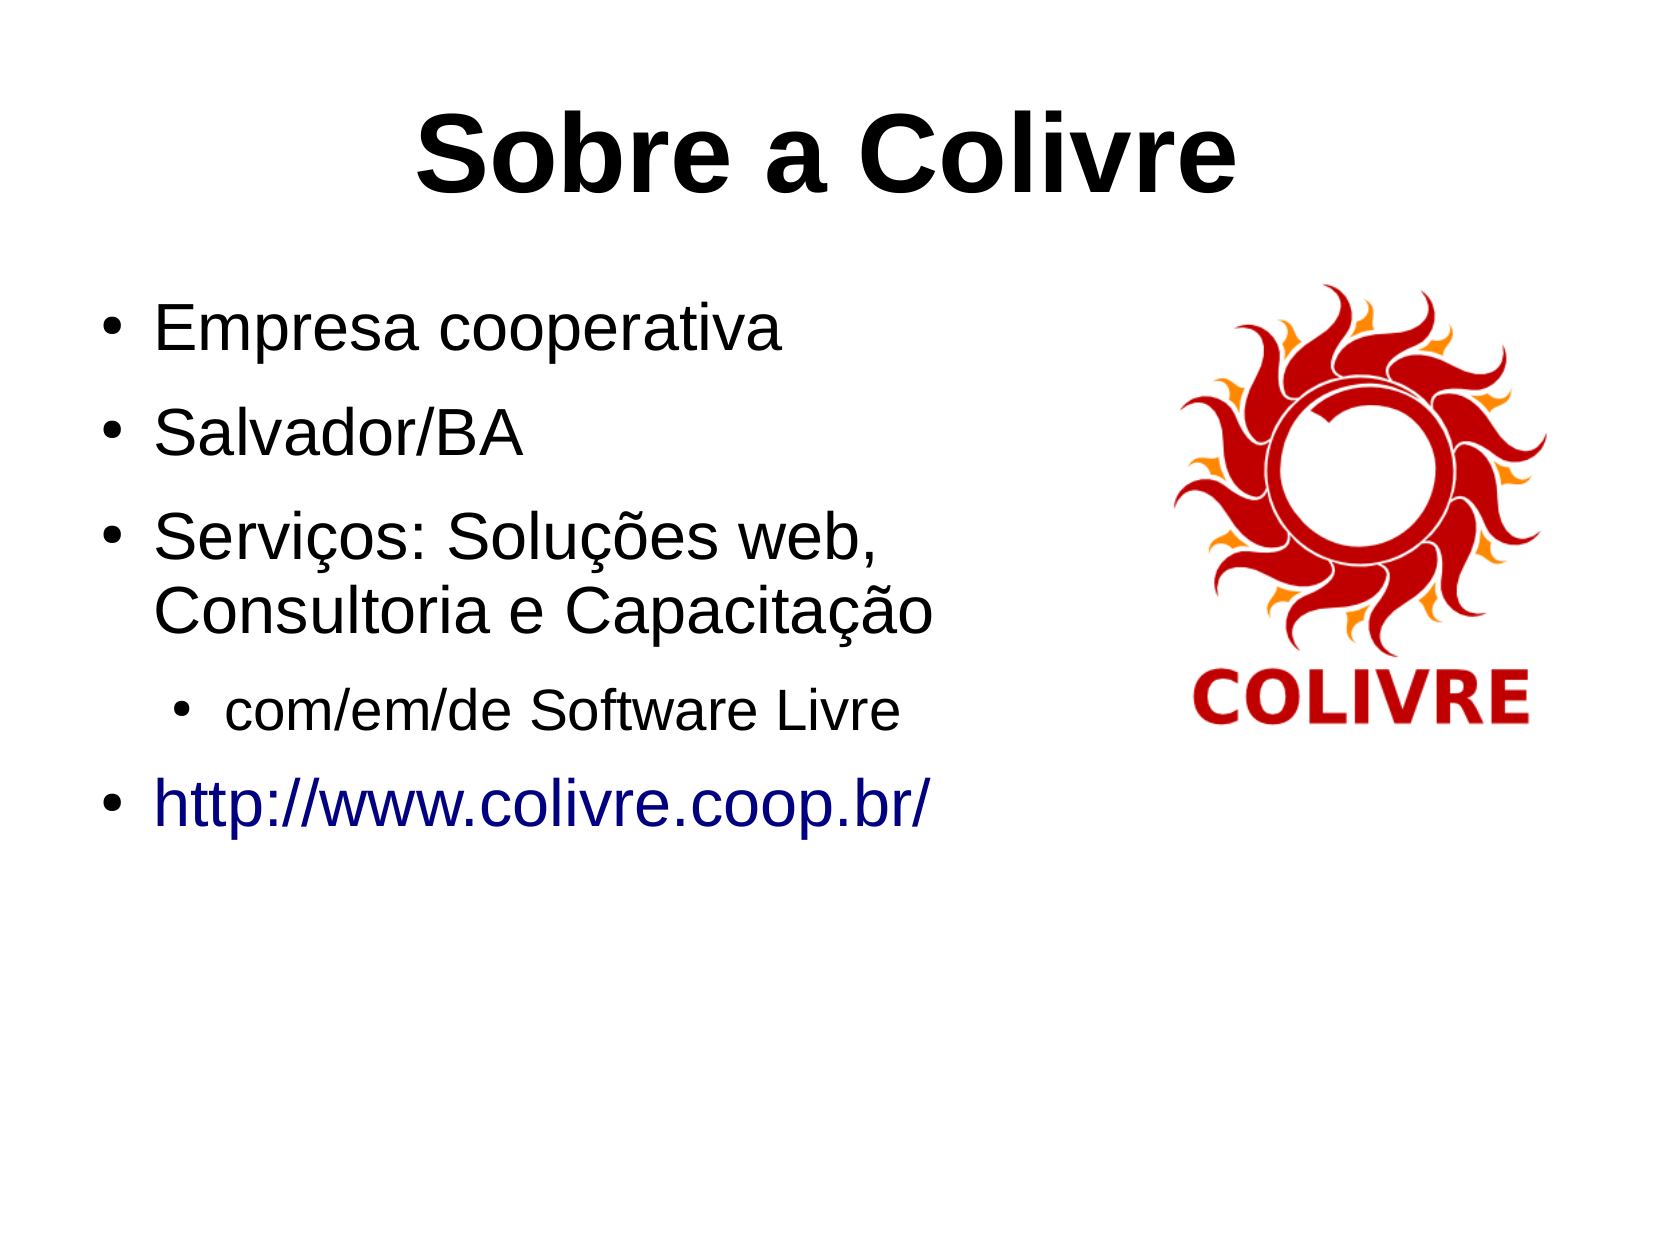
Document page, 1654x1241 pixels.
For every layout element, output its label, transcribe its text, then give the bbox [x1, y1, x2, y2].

list Empresa cooperativa Salvador/BA Serviços: Soluções web, Consultoria e Capacitação com/em/de Software Livre http://www.colivre.coop.br/ [82, 290, 1123, 1109]
picture [1126, 270, 1595, 739]
title Sobre a Colivre [82, 56, 1571, 250]
